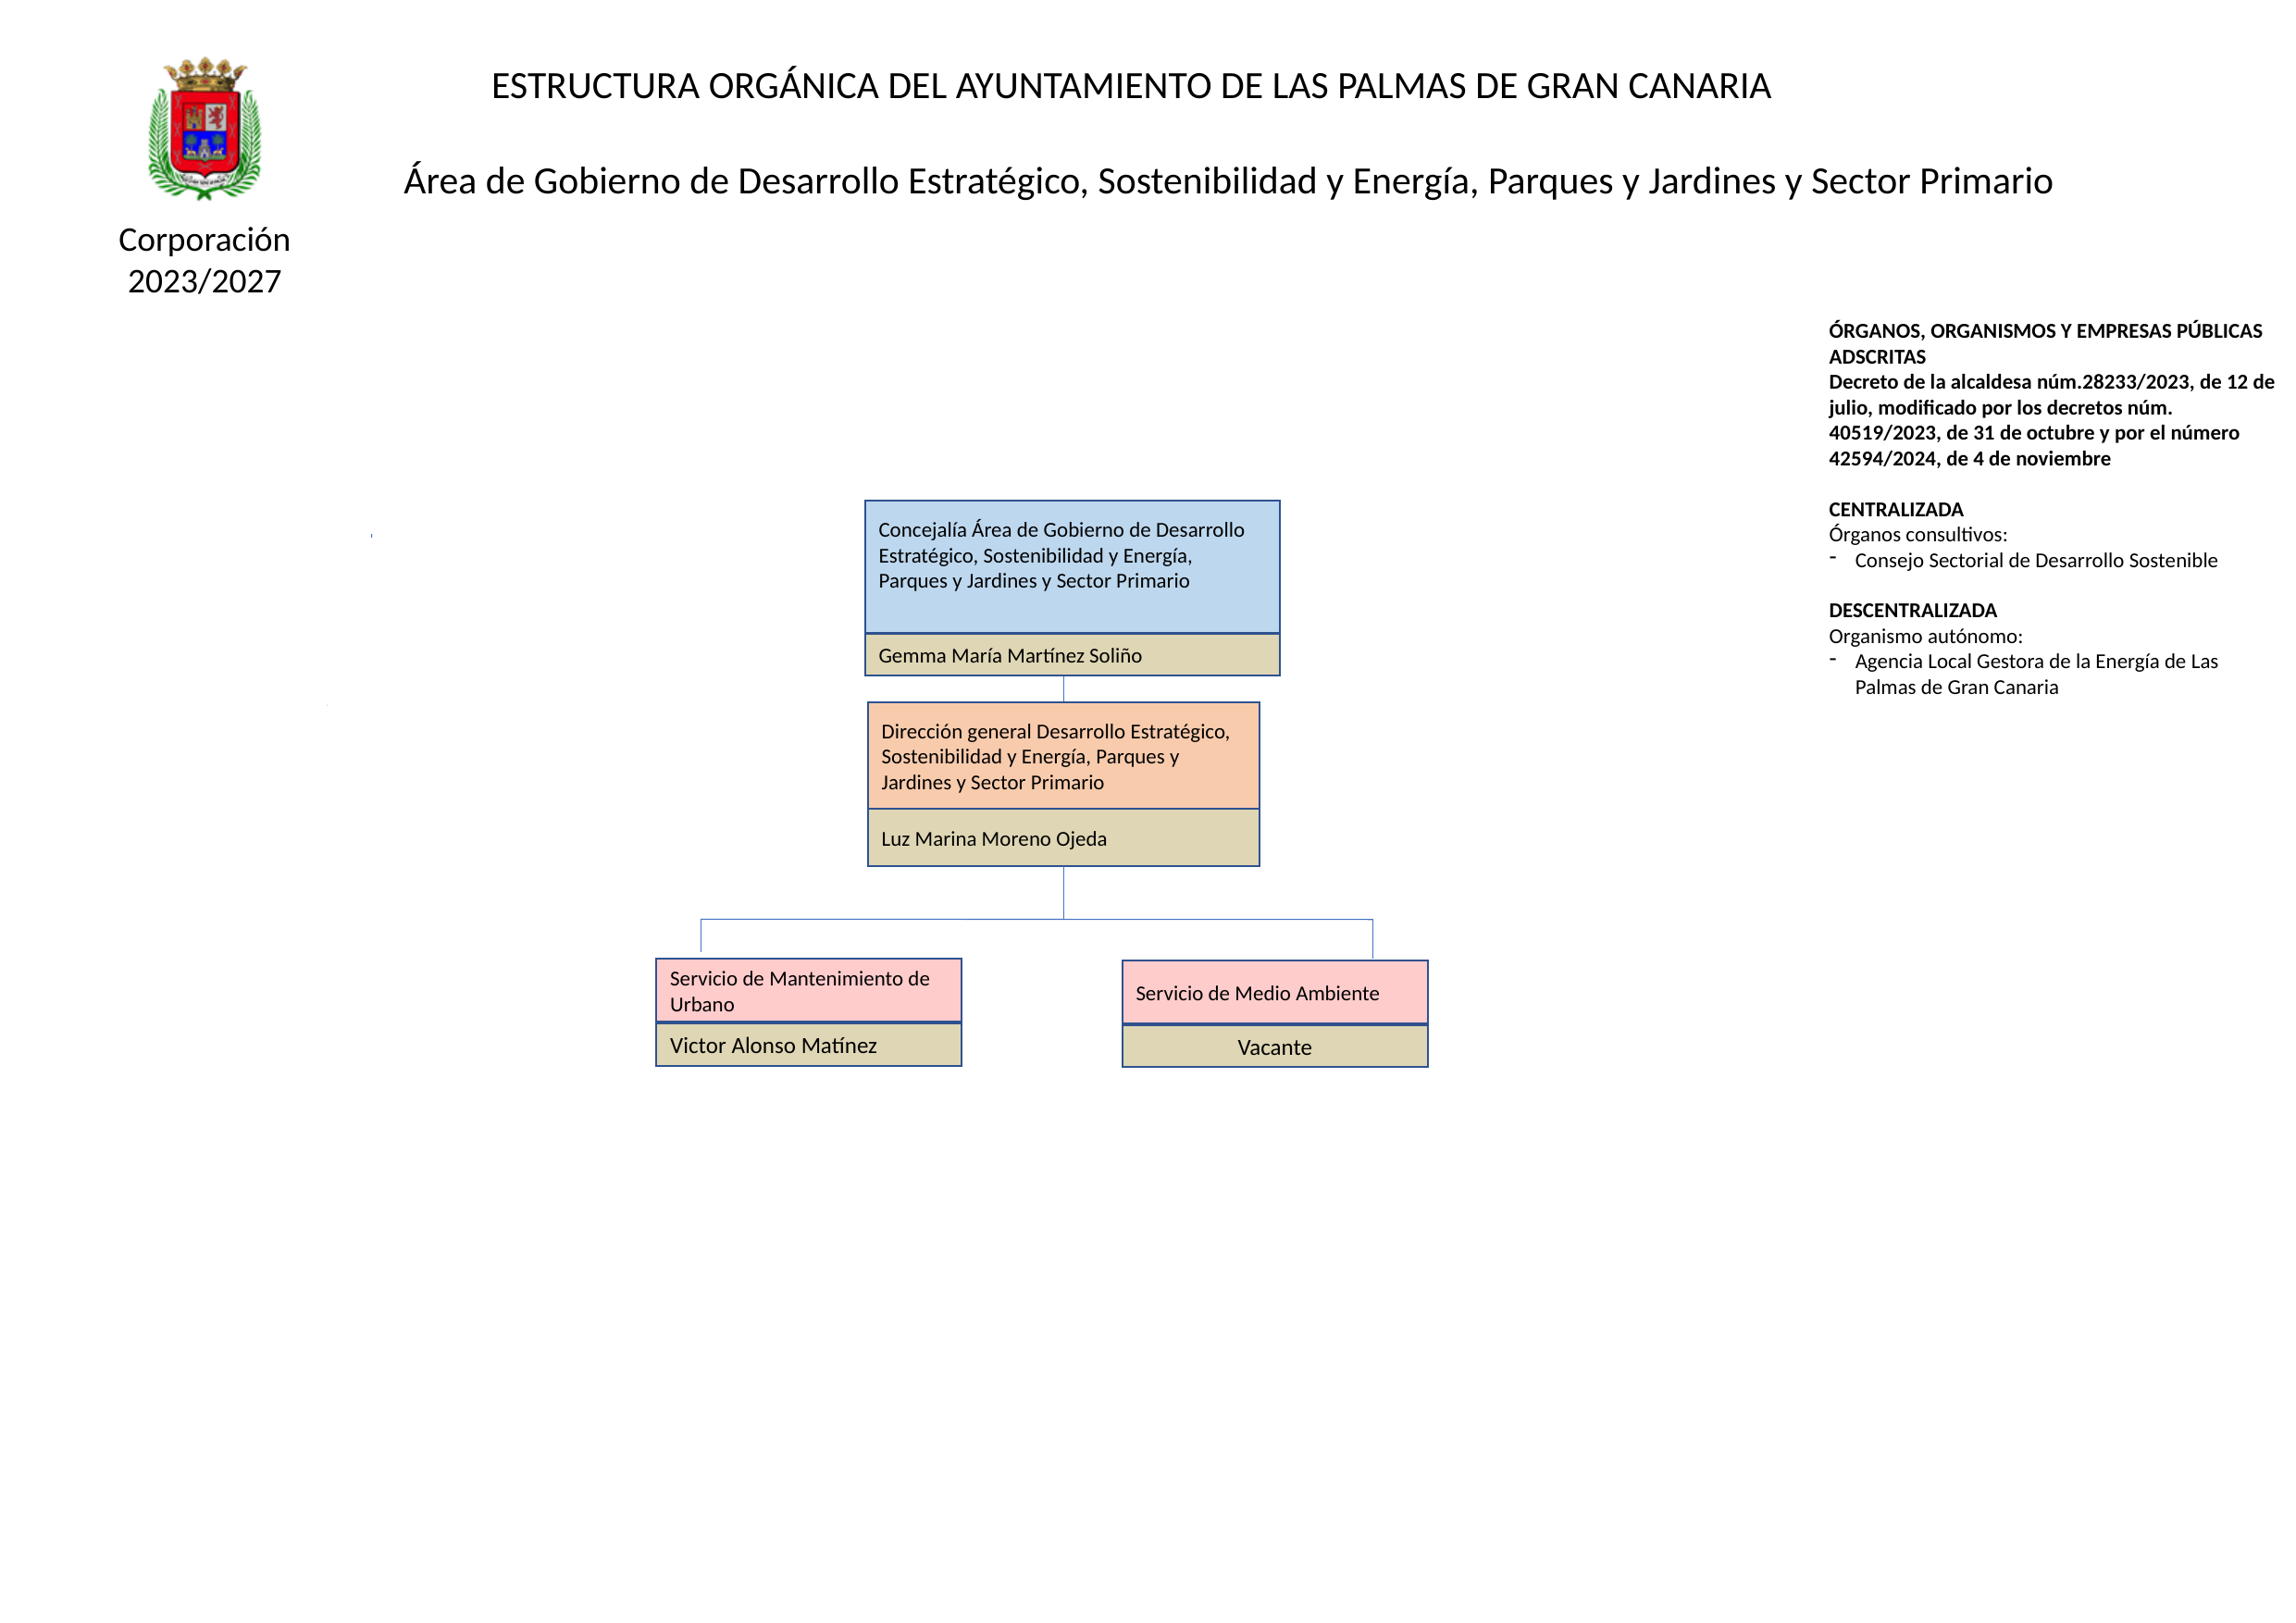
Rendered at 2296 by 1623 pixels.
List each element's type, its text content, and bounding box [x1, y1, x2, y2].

text_box Corporación 2023/2027 [82, 209, 328, 307]
text_box Servicio de Mantenimiento de Urbano [656, 959, 962, 1022]
text_box Gemma María Martínez Soliño [864, 633, 1280, 676]
text_box ÓRGANOS, ORGANISMOS Y EMPRESAS PÚBLICAS ADSCRITAS Decreto de la alcaldesa núm.28233/2023, de 12 de julio, modificado por los decretos núm. 40519/2023, de 31 de octubre y por el número 42594/2024, de 4 de noviembre CENTRALIZADA Órganos consultivos: Consejo Sectorial de Desarrollo Sostenible DESCENTRALIZADA Organismo autónomo: Agencia Local Gestora de la Energía de Las Palmas de Gran Canaria [1815, 310, 2295, 706]
text_box Área de Gobierno de Desarrollo Estratégico, Sostenibilidad y Energía, Parques y Jardines y Sector Primario [390, 148, 2113, 209]
picture [146, 53, 263, 204]
text_box Servicio de Medio Ambiente [1122, 960, 1428, 1023]
text_box Vacante [1122, 1024, 1428, 1068]
text_box ESTRUCTURA ORGÁNICA DEL AYUNTAMIENTO DE LAS PALMAS DE GRAN CANARIA [478, 53, 1787, 114]
text_box Luz Marina Moreno Ojeda [867, 809, 1260, 866]
text_box Victor Alonso Matínez [656, 1023, 962, 1066]
text_box Dirección general Desarrollo Estratégico, Sostenibilidad y Energía, Parques y Jardines y Sector Primario [867, 702, 1260, 809]
text_box Concejalía Área de Gobierno de Desarrollo Estratégico, Sostenibilidad y Energía, Parques y Jardines y Sector Primario [864, 501, 1280, 633]
